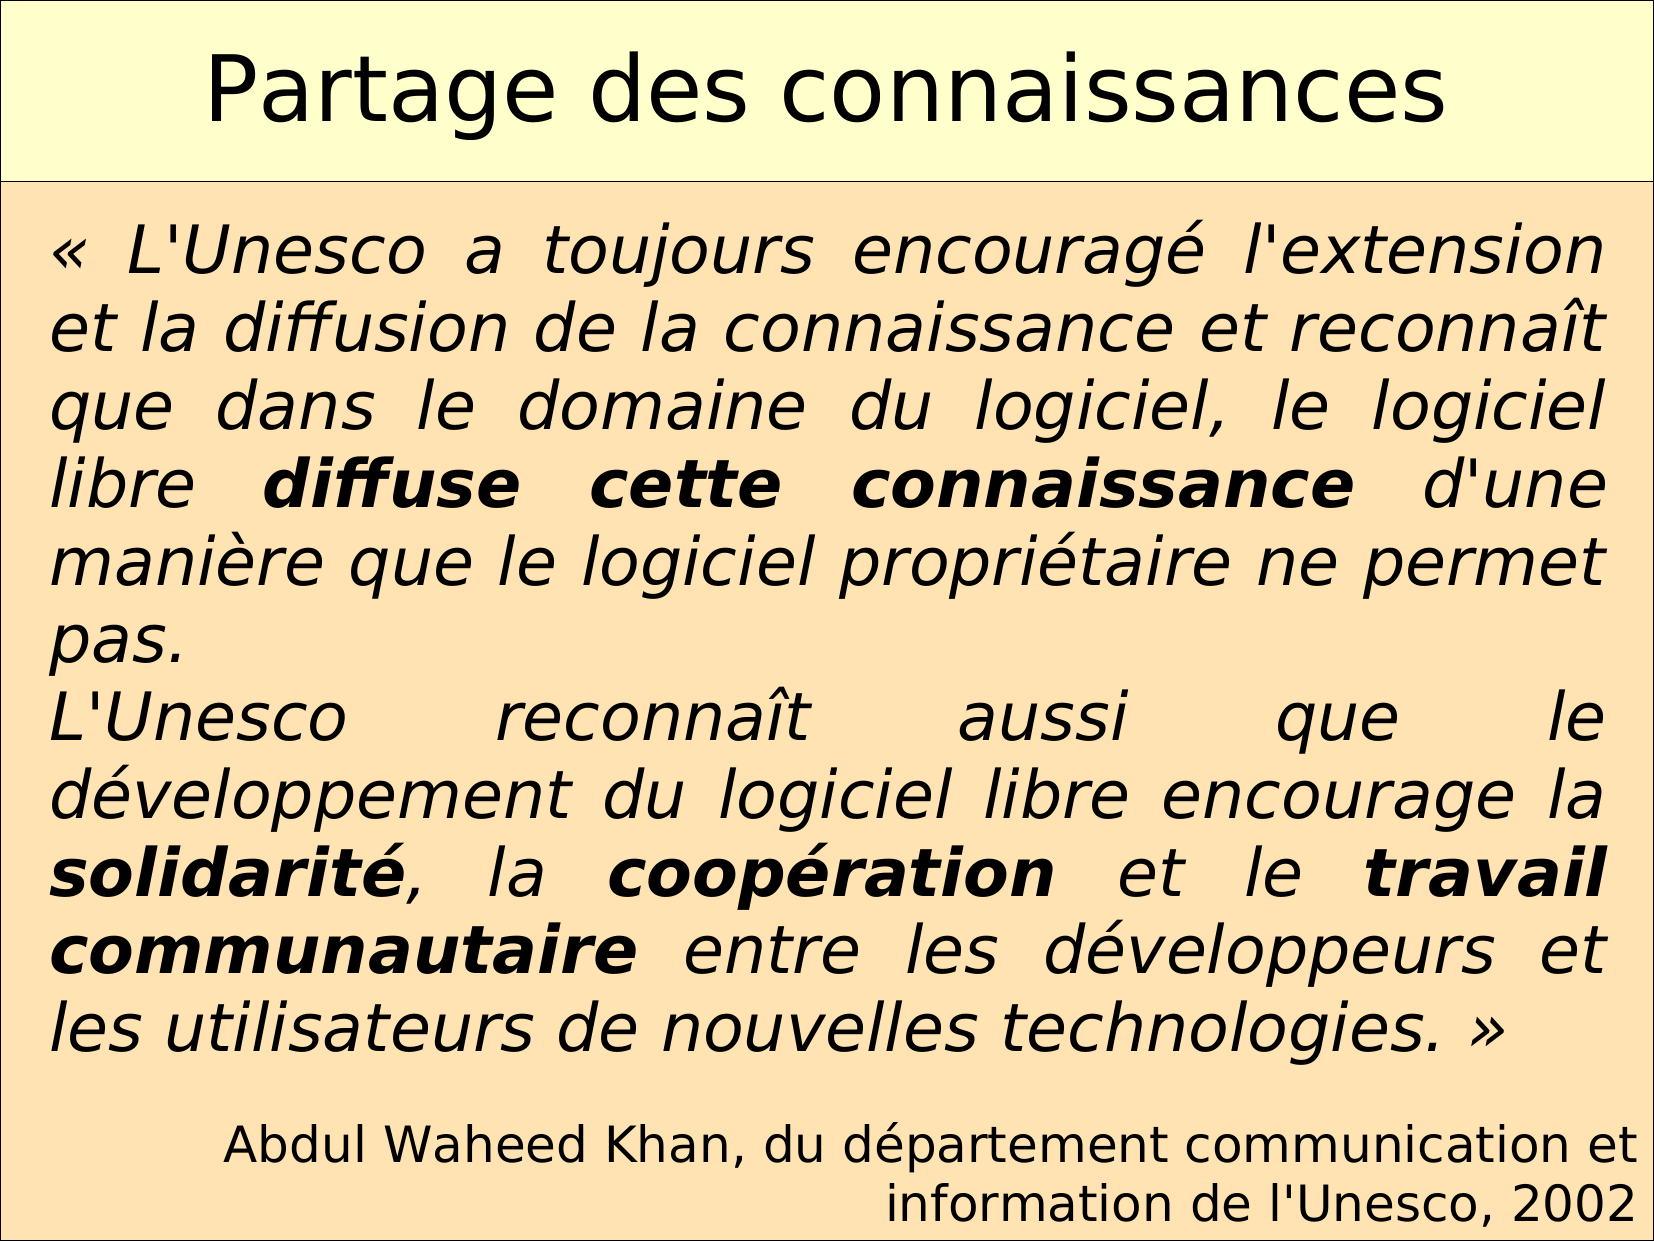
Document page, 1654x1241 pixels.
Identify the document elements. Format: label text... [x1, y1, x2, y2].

text_box « L'Unesco a toujours encouragé l'extension et la diffusion de la connaissance et reconnaît que dans le domaine du logiciel, le logiciel libre diffuse cette connaissance d'une manière que le logiciel propriétaire ne permet pas. L'Unesco reconnaît aussi que le développement du logiciel libre encourage la solidarité, la coopération et le travail communautaire entre les développeurs et les utilisateurs de nouvelles technologies. » [34, 204, 1623, 1075]
title Partage des connaissances [0, 0, 1654, 181]
text_box Abdul Waheed Khan, du département communication et information de l'Unesco, 2002 [0, 1108, 1654, 1241]
